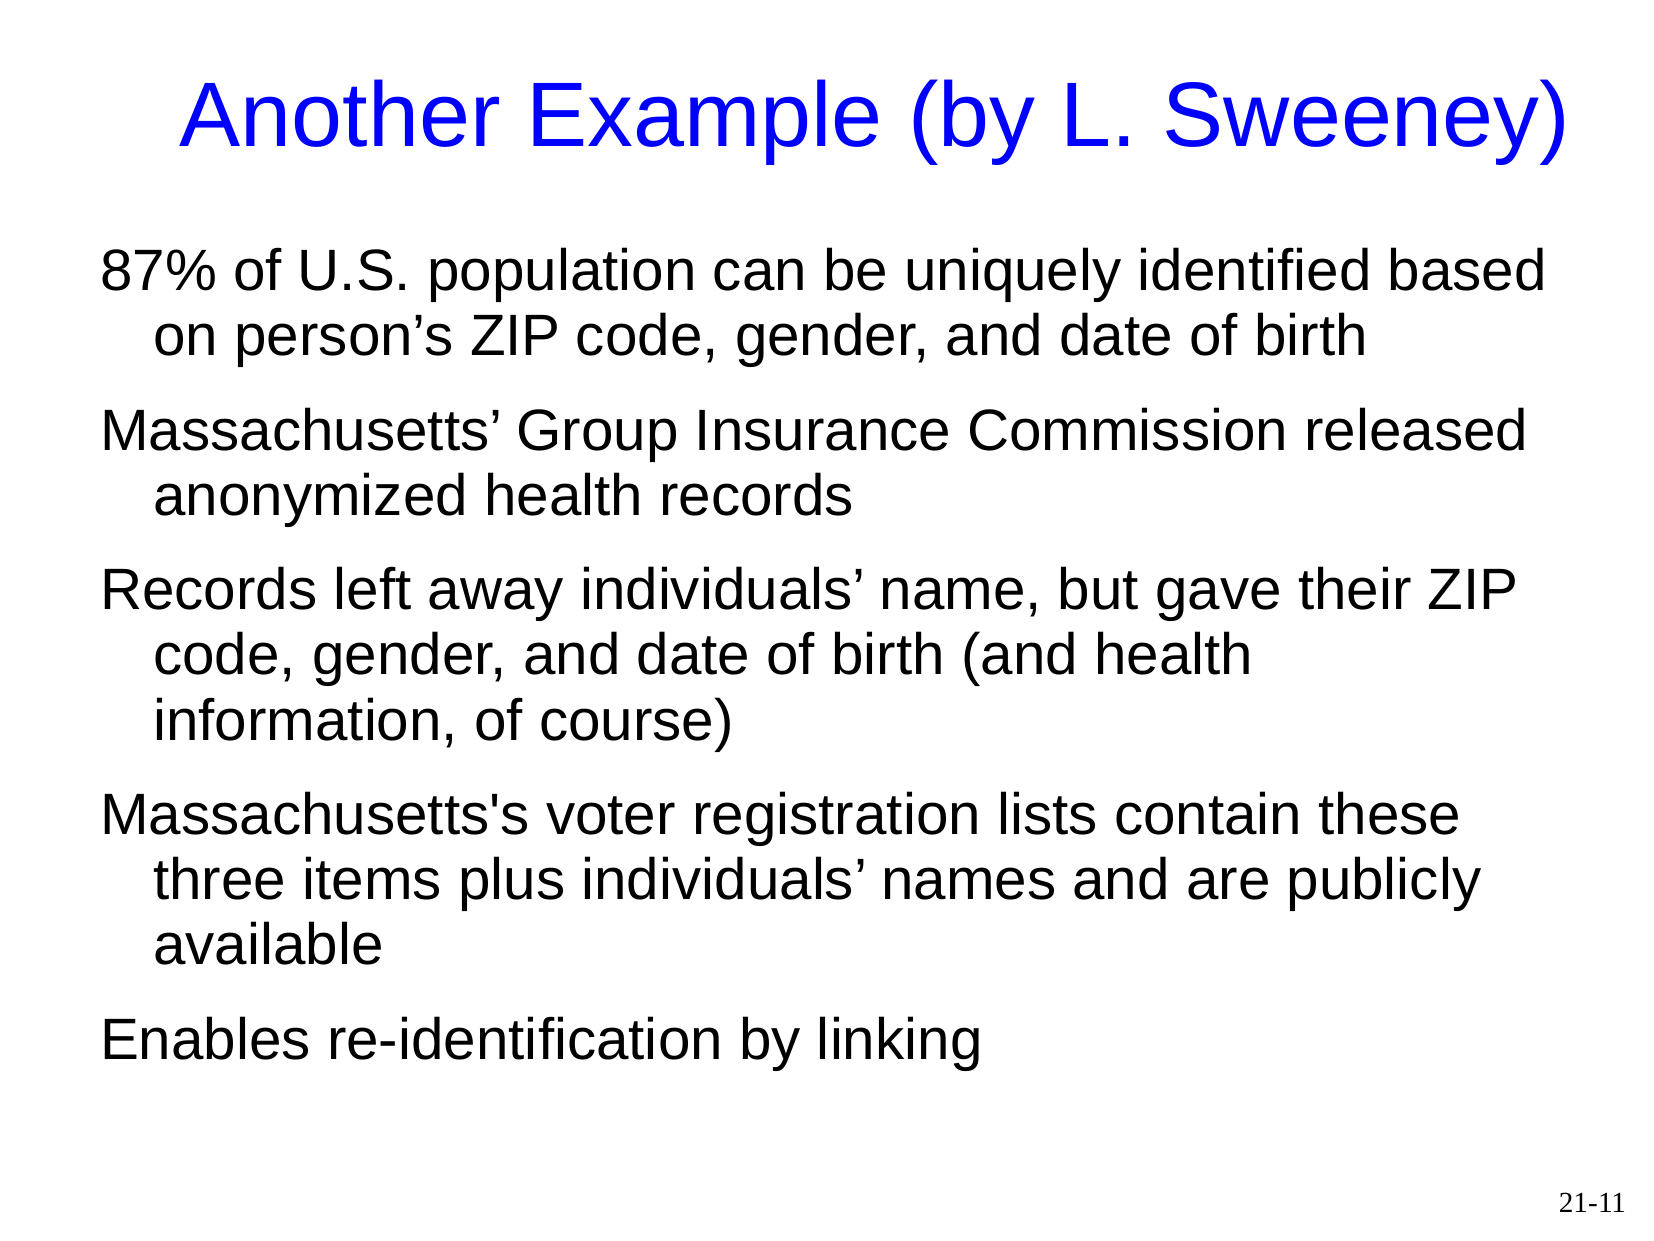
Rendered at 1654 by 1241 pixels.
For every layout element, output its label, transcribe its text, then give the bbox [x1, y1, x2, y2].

title Another Example (by L. Sweeney) [84, 11, 1573, 218]
list 87% of U.S. population can be uniquely identified based on person’s ZIP code, gender, and date of birth Massachusetts’ Group Insurance Commission released anonymized health records Records left away individuals’ name, but gave their ZIP code, gender, and date of birth (and health information, of course) Massachusetts's voter registration lists contain these three items plus individuals’ names and are publicly available Enables re-identification by linking [82, 237, 1571, 1170]
